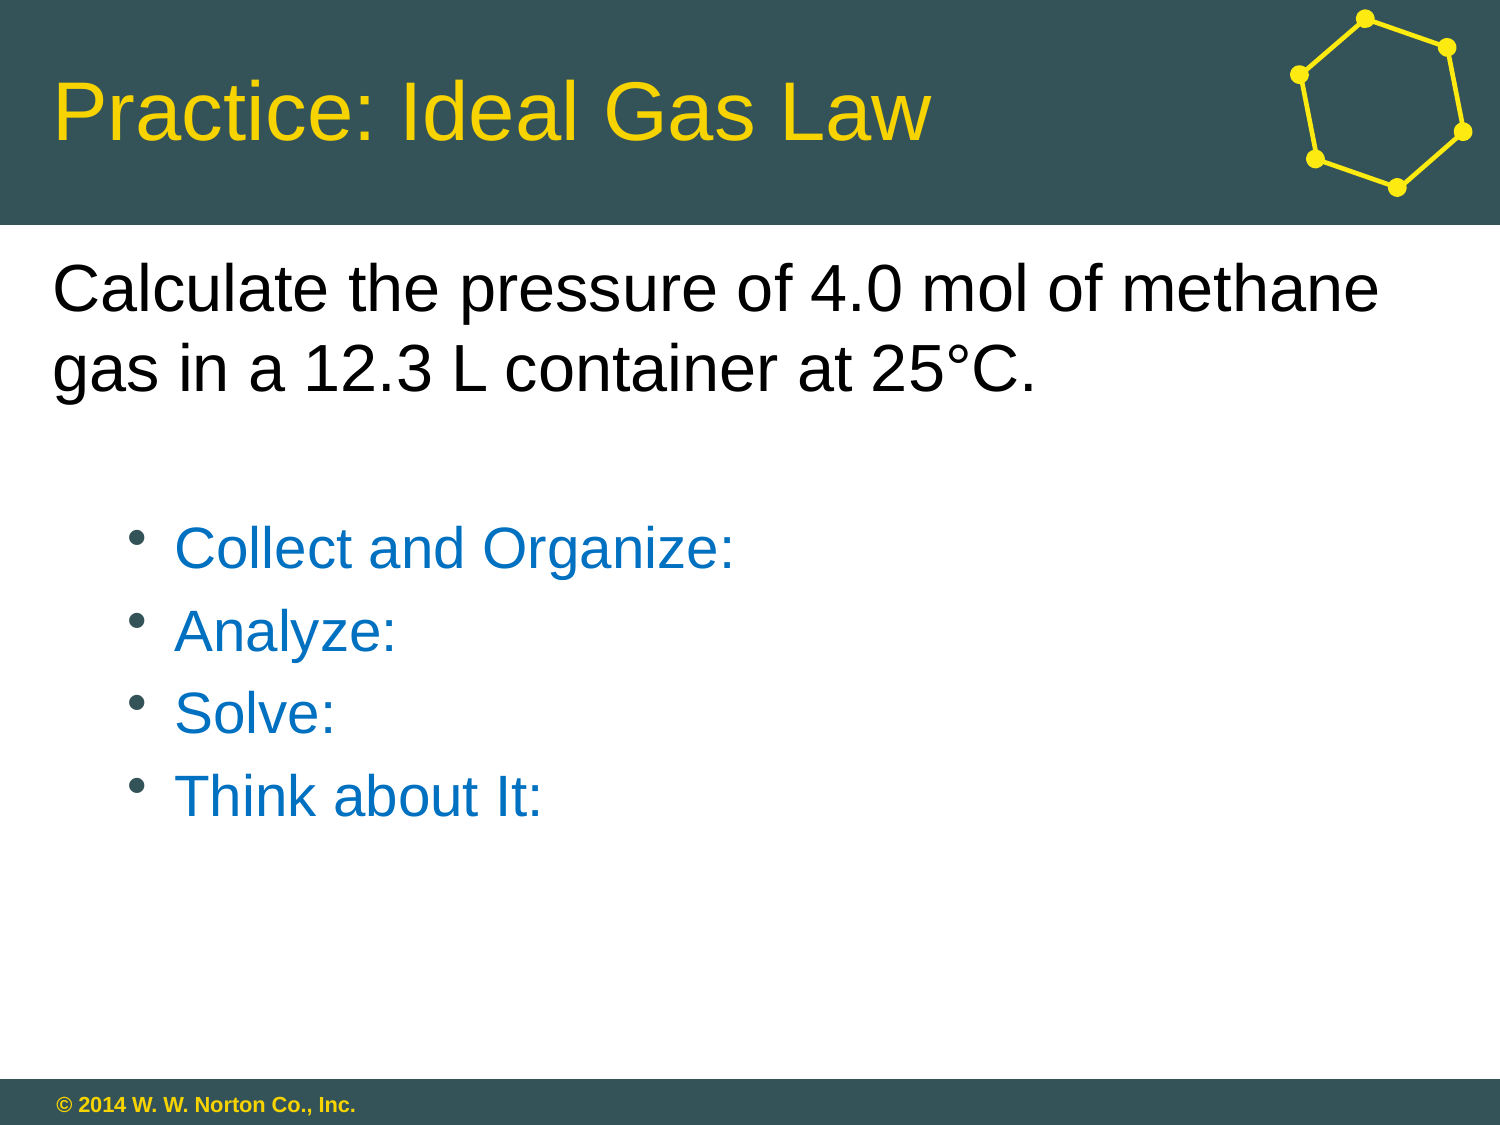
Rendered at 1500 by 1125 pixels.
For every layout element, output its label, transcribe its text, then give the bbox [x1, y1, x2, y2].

title Practice: Ideal Gas Law [37, 19, 1118, 195]
list Calculate the pressure of 4.0 mol of methane gas in a 12.3 L container at 25°C. Collect and Organize: Analyze: Solve: Think about It: [37, 237, 1463, 1000]
